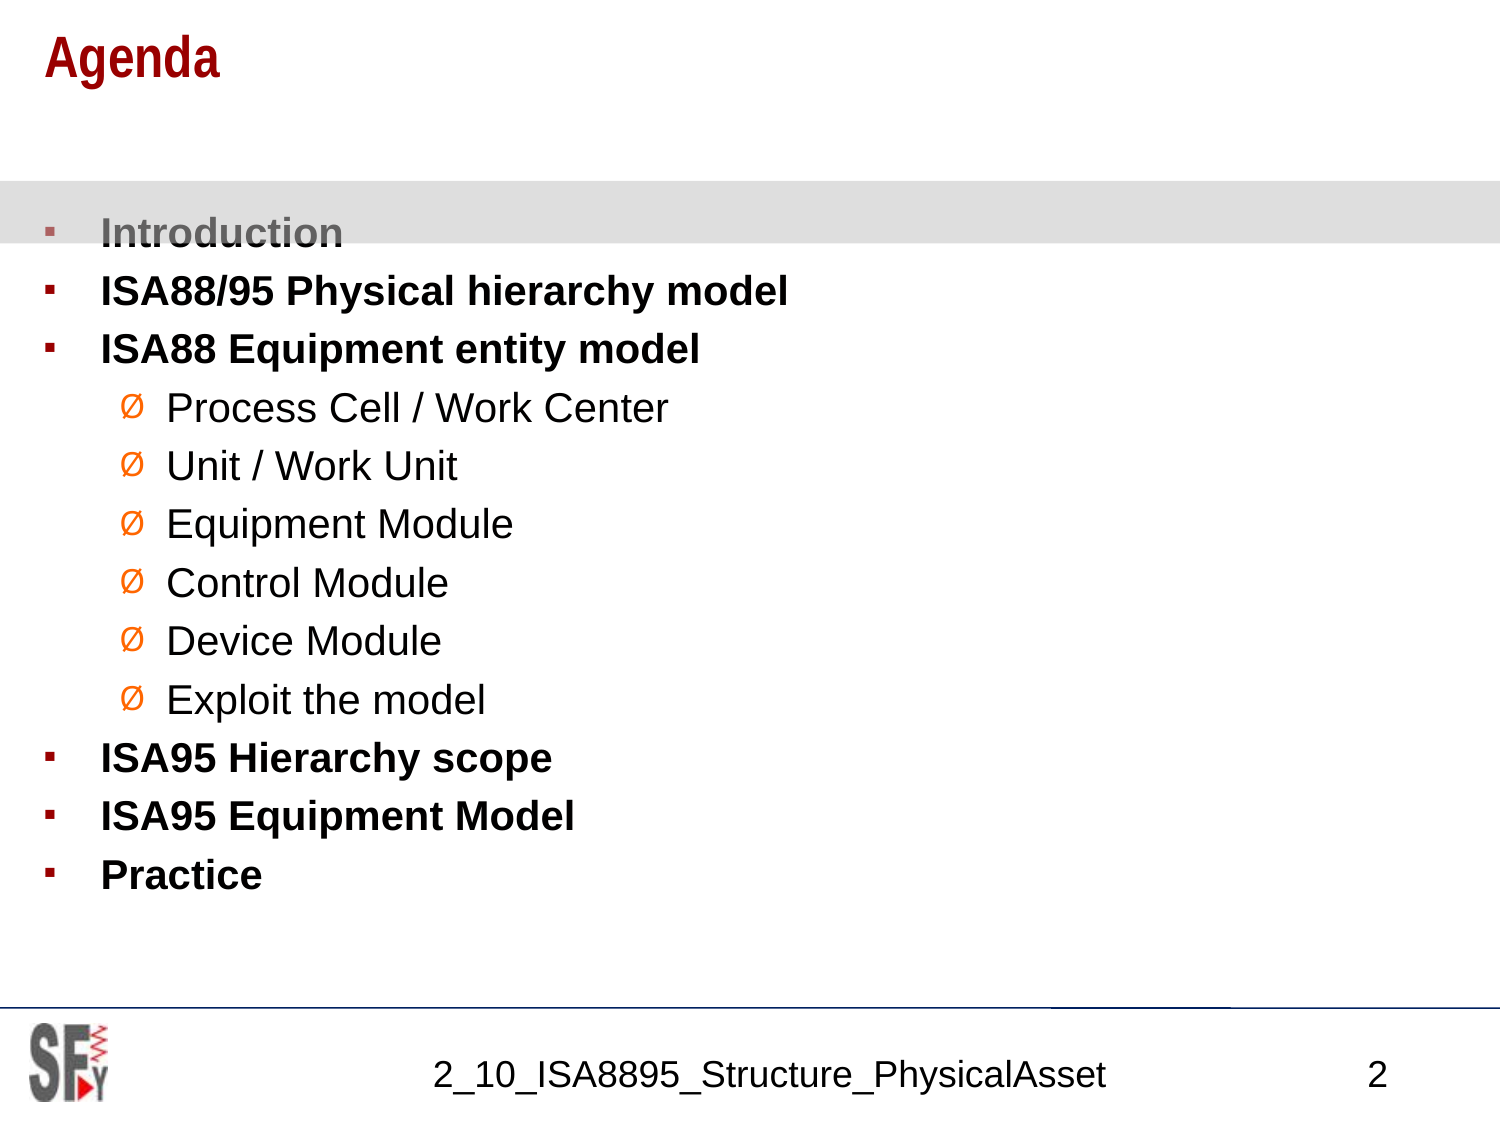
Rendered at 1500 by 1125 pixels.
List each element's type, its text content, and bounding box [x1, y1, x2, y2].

picture [29, 1023, 108, 1102]
list Introduction ISA88/95 Physical hierarchy model ISA88 Equipment entity model Process Cell / Work Center Unit / Work Unit Equipment Module Control Module Device Module Exploit the model ISA95 Hierarchy scope ISA95 Equipment Model Practice [29, 244, 1471, 994]
text_box [0, 180, 1500, 244]
slide_number <numéro> [1352, 1034, 1490, 1103]
footer 2_10_ISA8895_Structure_PhysicalAsset [417, 1034, 1352, 1103]
title Agenda [29, 12, 1471, 138]
